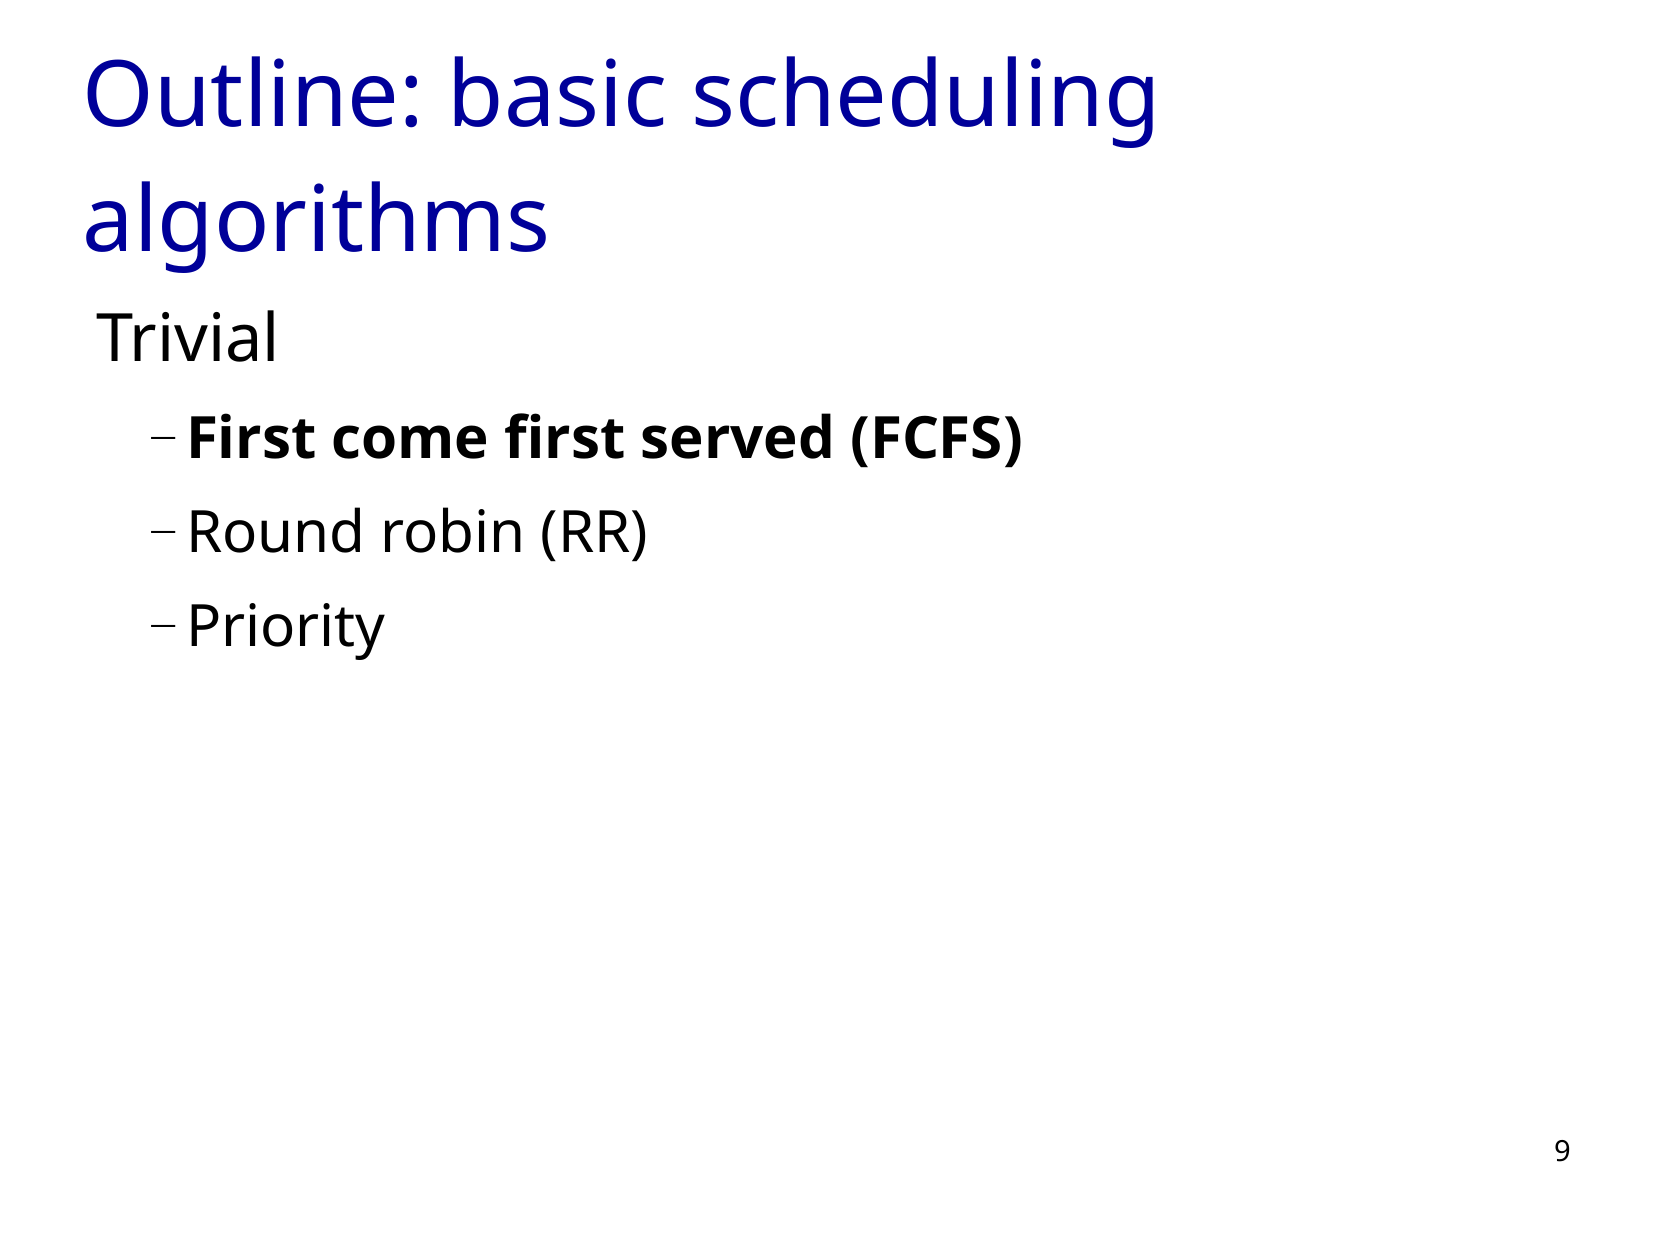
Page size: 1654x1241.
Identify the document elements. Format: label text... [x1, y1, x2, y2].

list Trivial First come first served (FCFS) Round robin (RR) Priority [60, 290, 1571, 1096]
title Outline: basic scheduling algorithms [82, 49, 1571, 257]
